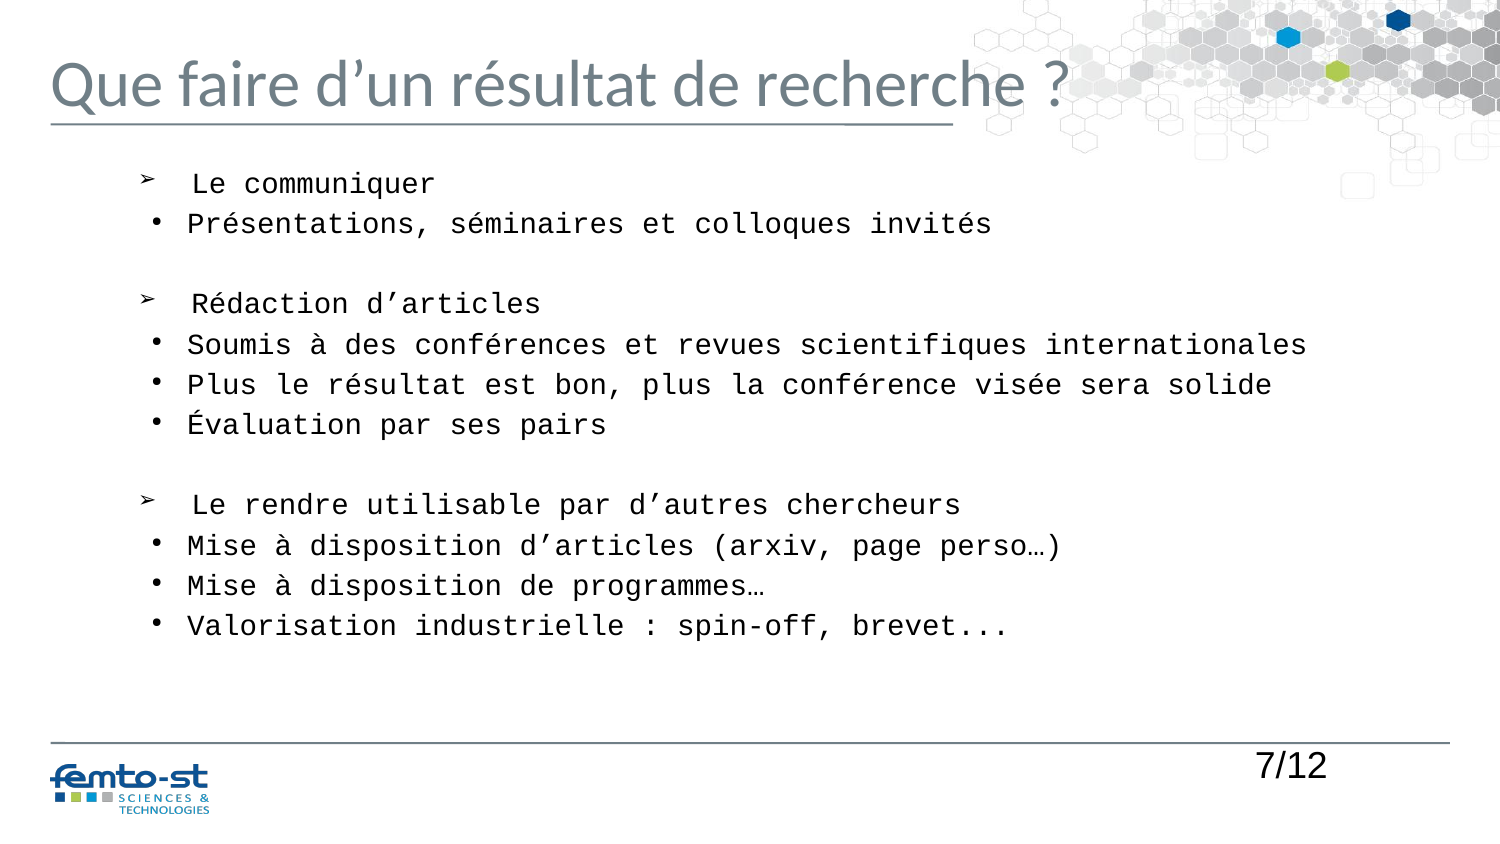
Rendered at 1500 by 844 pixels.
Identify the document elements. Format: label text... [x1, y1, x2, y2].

picture [50, 764, 209, 814]
text_box Que faire d’un résultat de recherche ? [50, 40, 1401, 124]
picture [962, 0, 1500, 216]
text_box Le communiquer Présentations, séminaires et colloques invités Rédaction d’articles Soumis à des conférences et revues scientifiques internationales Plus le résultat est bon, plus la conférence visée sera solide Évaluation par ses pairs Le rendre utilisable par d’autres chercheurs Mise à disposition d’articles (arxiv, page perso…) Mise à disposition de programmes… Valorisation industrielle : spin-off, brevet... [116, 124, 1418, 745]
